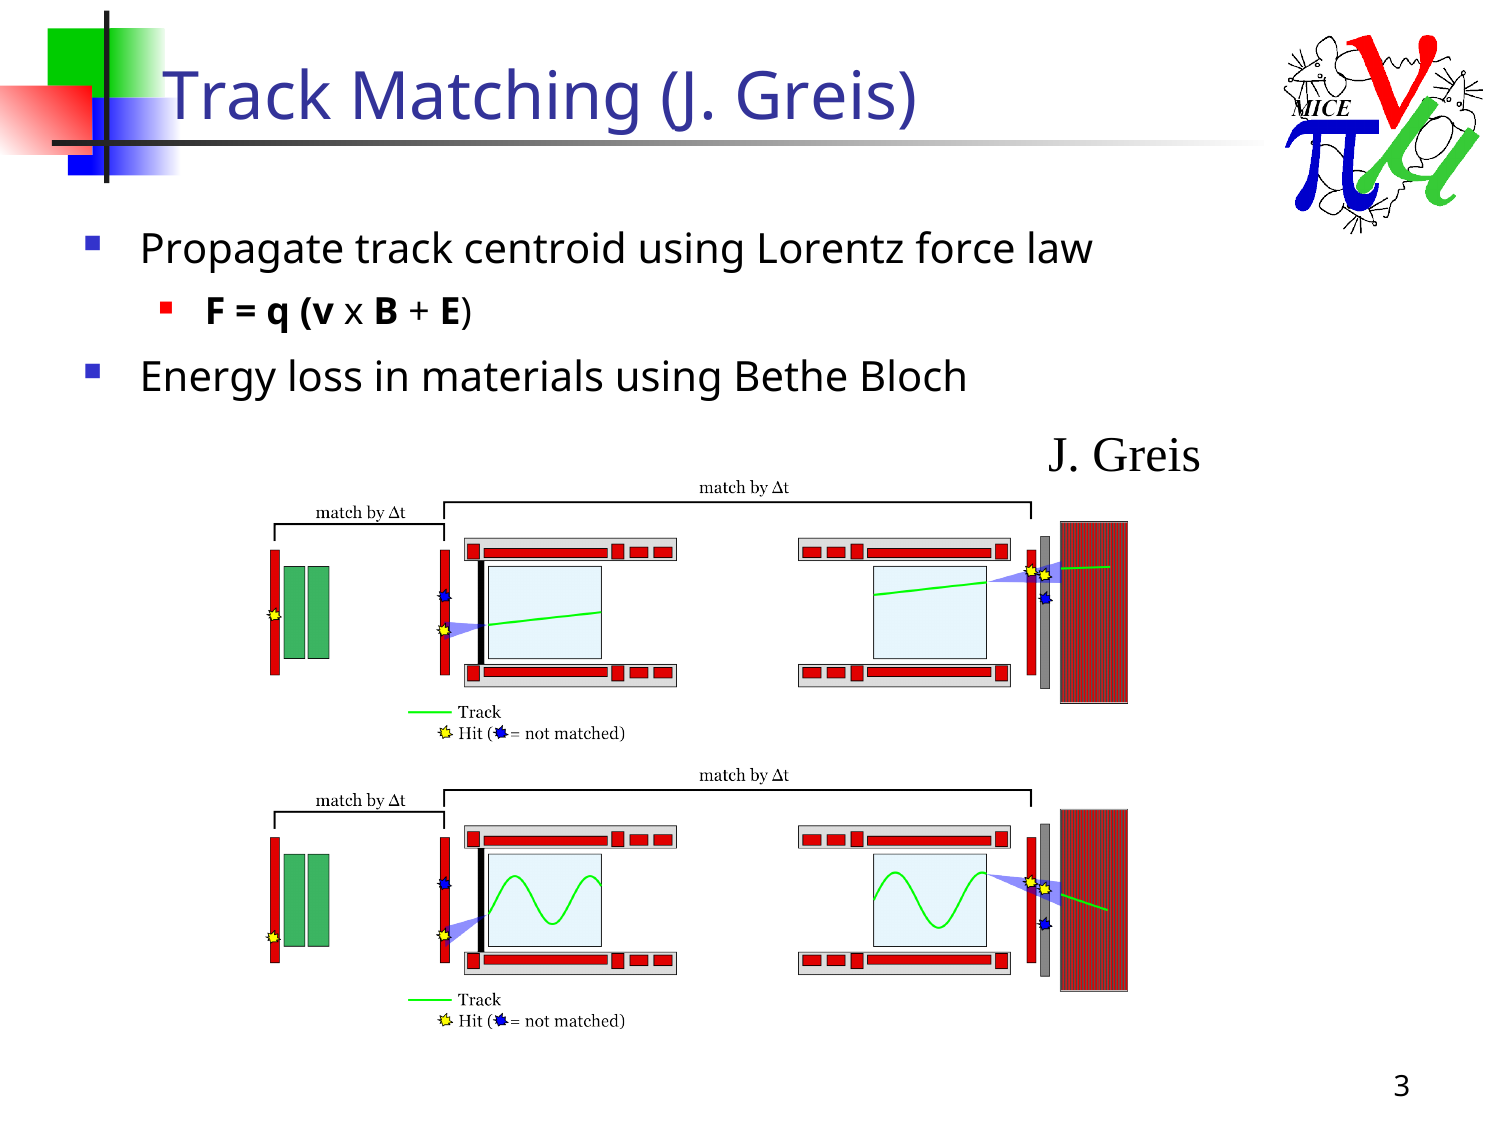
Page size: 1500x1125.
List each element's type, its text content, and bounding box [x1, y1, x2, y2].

picture [265, 480, 1128, 1105]
list Propagate track centroid using Lorentz force law F = q (v x B + E) Energy loss in materials using Bethe Bloch [83, 218, 1500, 1125]
title Track Matching (J. Greis) [162, 0, 1441, 188]
picture [1264, 5, 1500, 218]
text_box J. Greis [1033, 419, 1217, 490]
